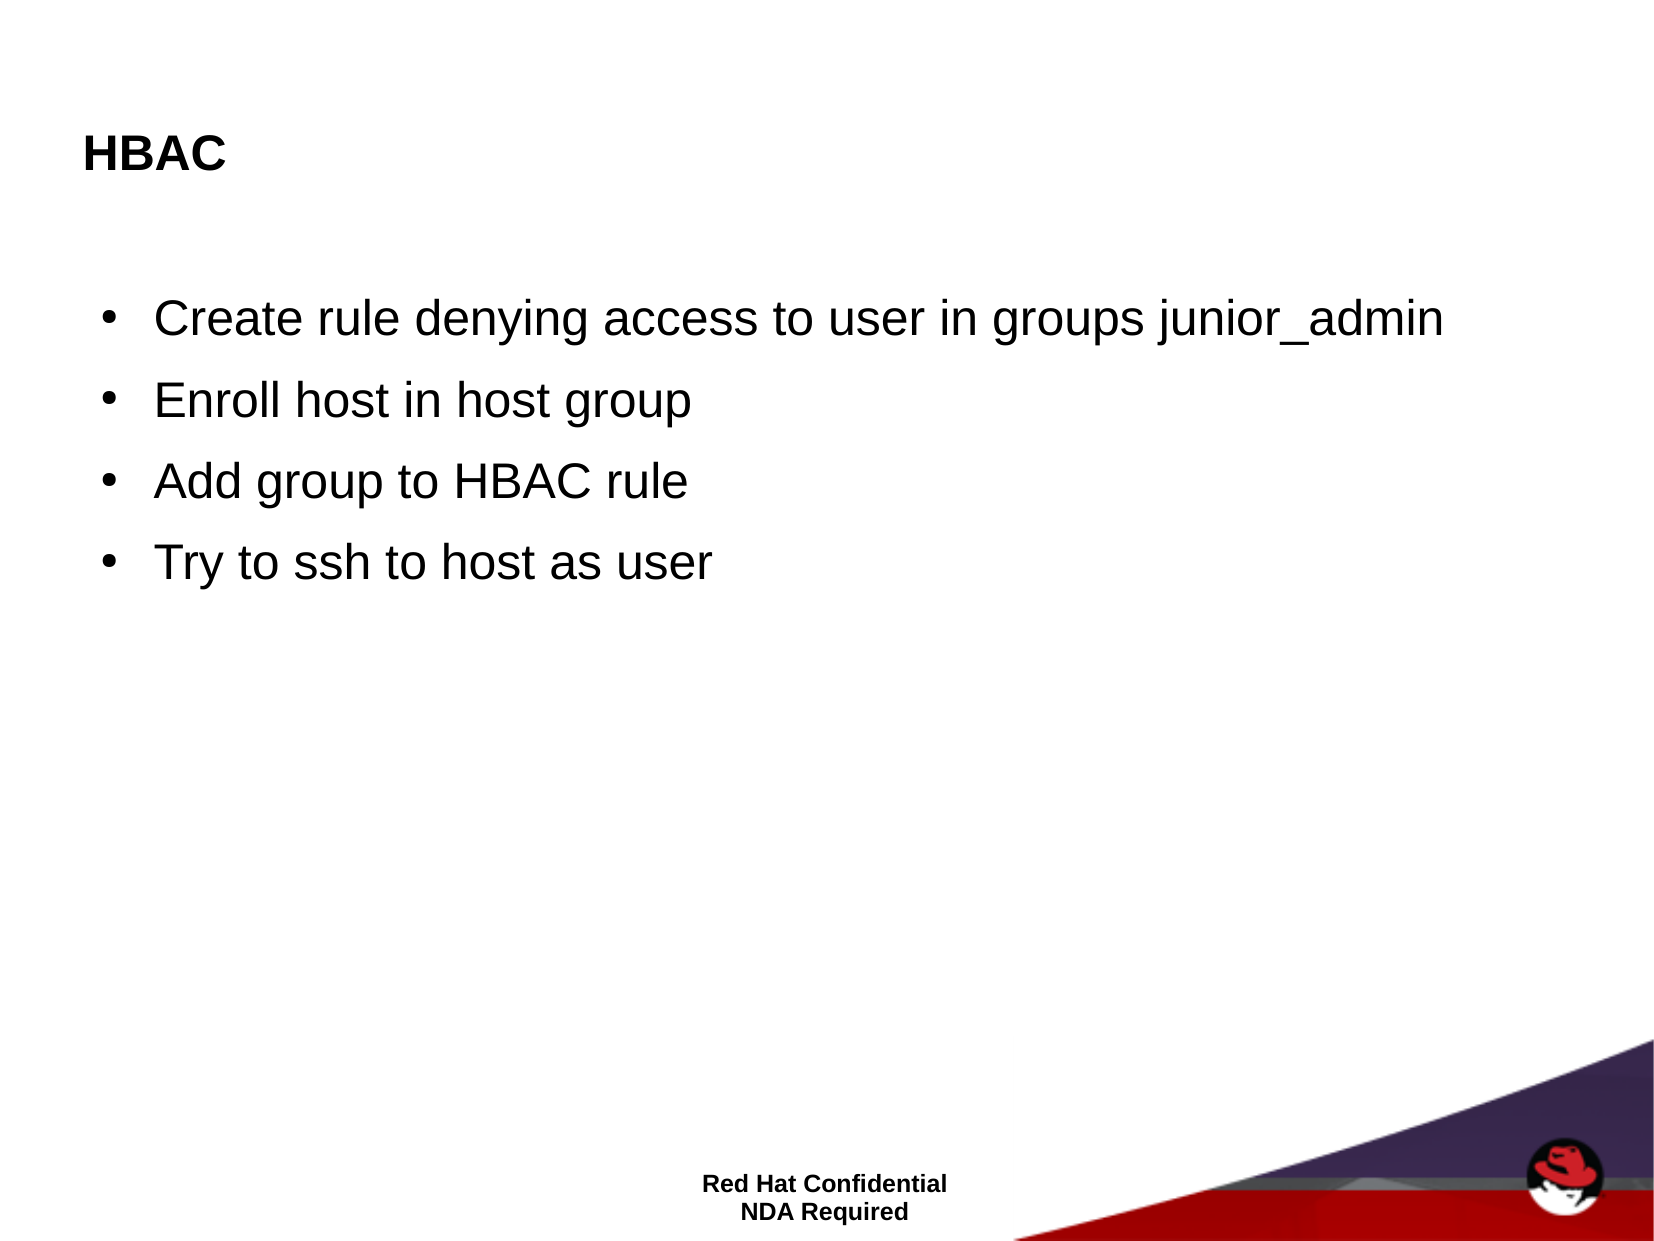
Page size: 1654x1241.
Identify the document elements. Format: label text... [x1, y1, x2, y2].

title HBAC [82, 49, 1571, 257]
list Create rule denying access to user in groups junior_admin Enroll host in host group Add group to HBAC rule Try to ssh to host as user [82, 290, 1571, 1109]
picture [1012, 1036, 1654, 1241]
